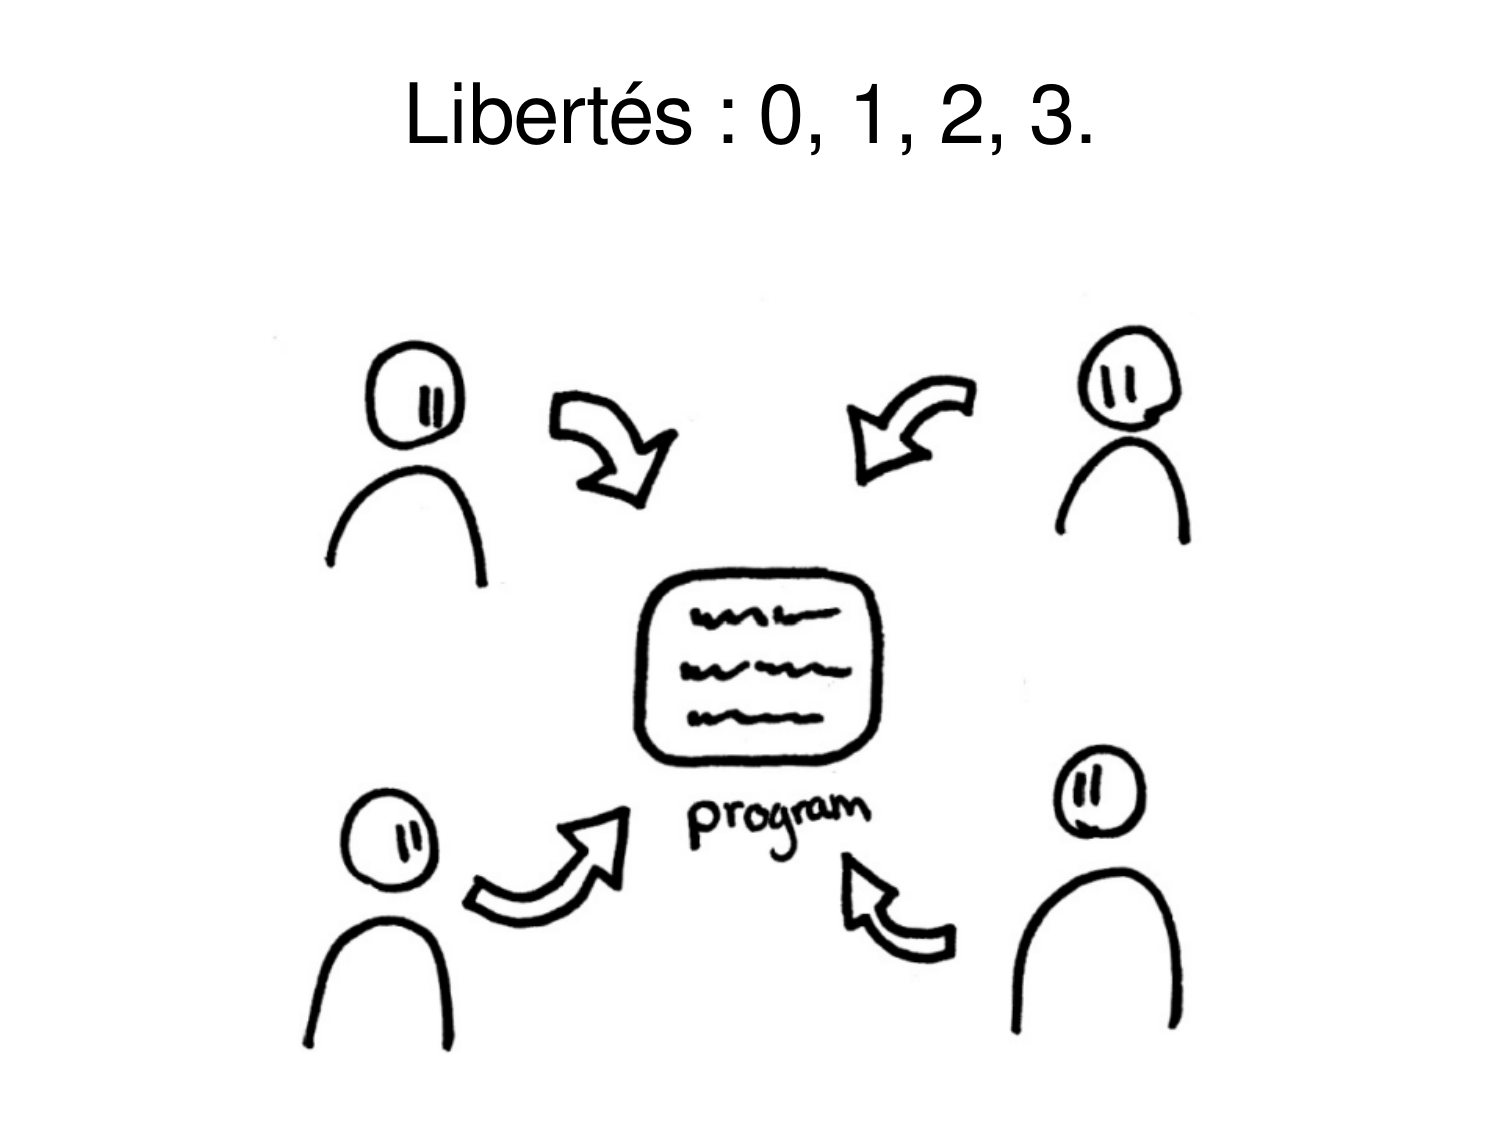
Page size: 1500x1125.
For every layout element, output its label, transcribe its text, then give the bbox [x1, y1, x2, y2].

text_box Libertés : 0, 1, 2, 3. [82, 60, 1418, 167]
picture [271, 279, 1229, 1069]
